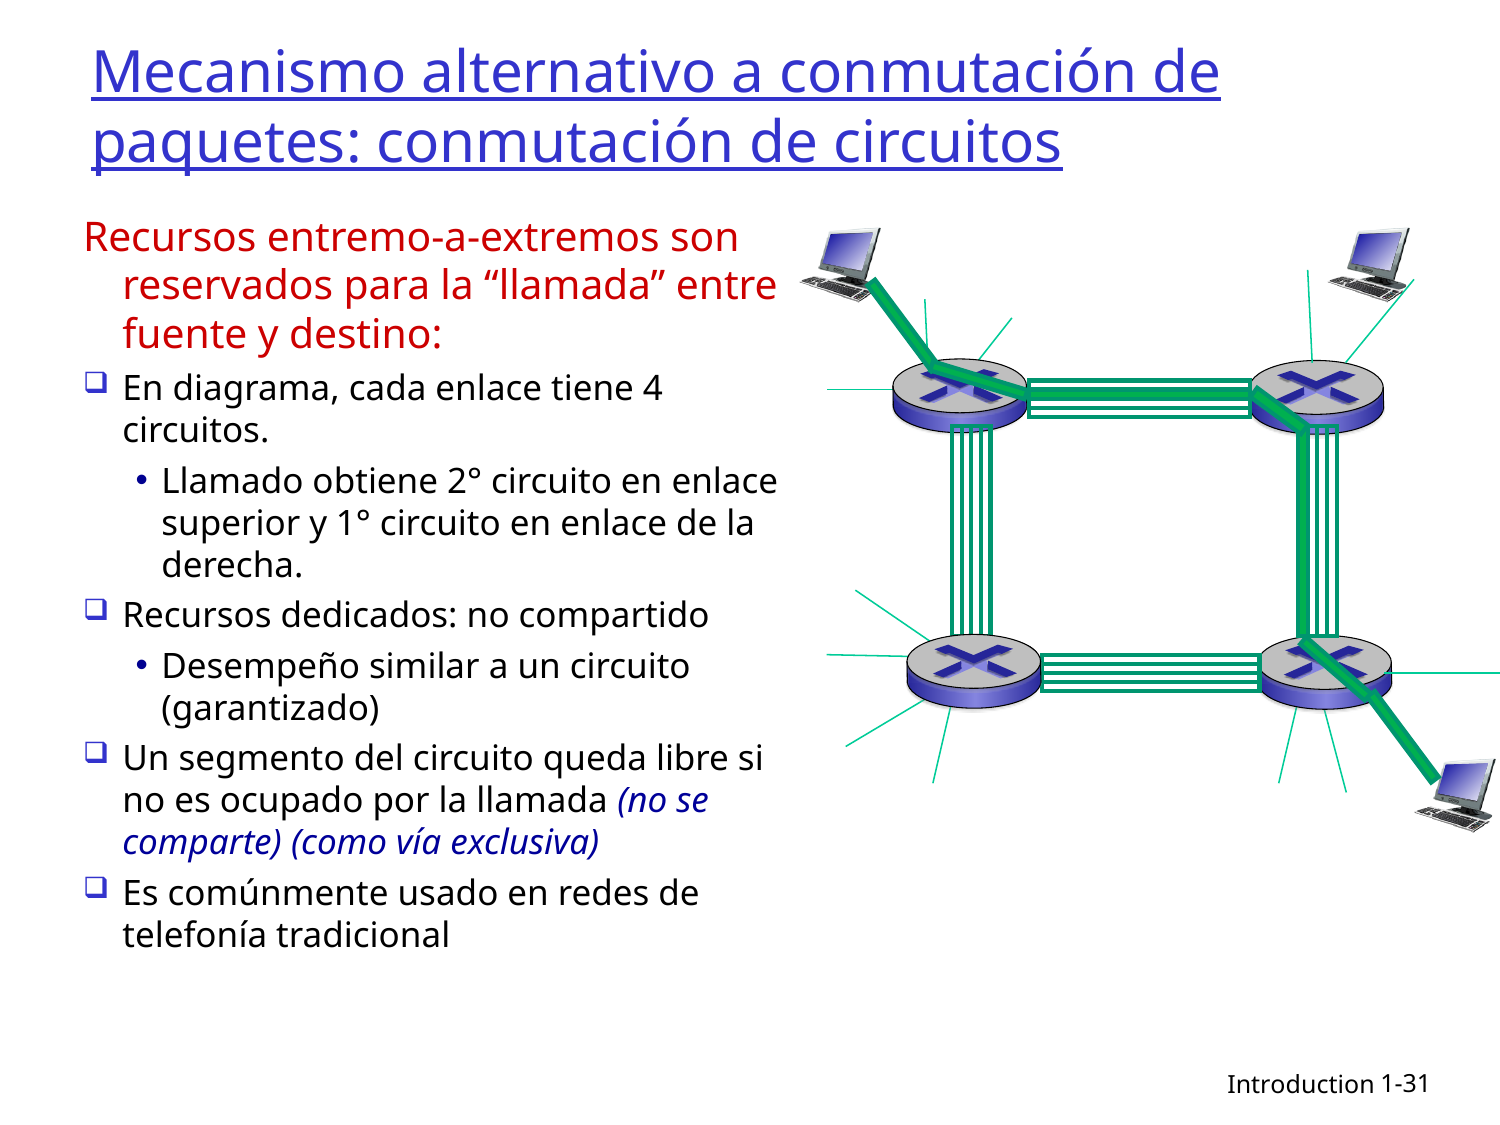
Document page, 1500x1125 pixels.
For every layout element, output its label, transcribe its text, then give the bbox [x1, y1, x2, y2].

picture [1307, 224, 1412, 308]
text_box [1262, 638, 1365, 713]
text_box Introduction [914, 1060, 1390, 1109]
text_box [1437, 763, 1489, 801]
text_box [1253, 360, 1384, 433]
text_box [1351, 232, 1402, 271]
picture [779, 224, 883, 308]
list Recursos entremo-a-extremos son reservados para la “llamada” entre fuente y destino: En diagrama, cada enlace tiene 4 circuitos. Llamado obtiene 2° circuito en enlace superior y 1° circuito en enlace de la derecha. Recursos dedicados: no compartido Desempeño similar a un circuito (garantizado) Un segmento del circuito queda libre si no es ocupado por la llamada (no se comparte) (como vía exclusiva) Es comúnmente usado en redes de telefonía tradicional [68, 202, 801, 966]
text_box [941, 358, 1026, 386]
picture [1394, 755, 1498, 838]
text_box [934, 365, 1023, 395]
text_box [1314, 636, 1392, 696]
text_box [822, 232, 874, 271]
text_box [907, 634, 1041, 710]
text_box [892, 363, 1026, 433]
text_box [1301, 435, 1305, 633]
picture [1393, 285, 1412, 308]
text_box [1305, 642, 1366, 696]
title Mecanismo alternativo a conmutación de paquetes: conmutación de circuitos [76, 45, 1352, 163]
text_box [1372, 696, 1434, 778]
text_box [872, 284, 930, 362]
text_box [1253, 403, 1293, 433]
text_box 1-<number> [1365, 1060, 1477, 1106]
text_box [1255, 393, 1303, 430]
